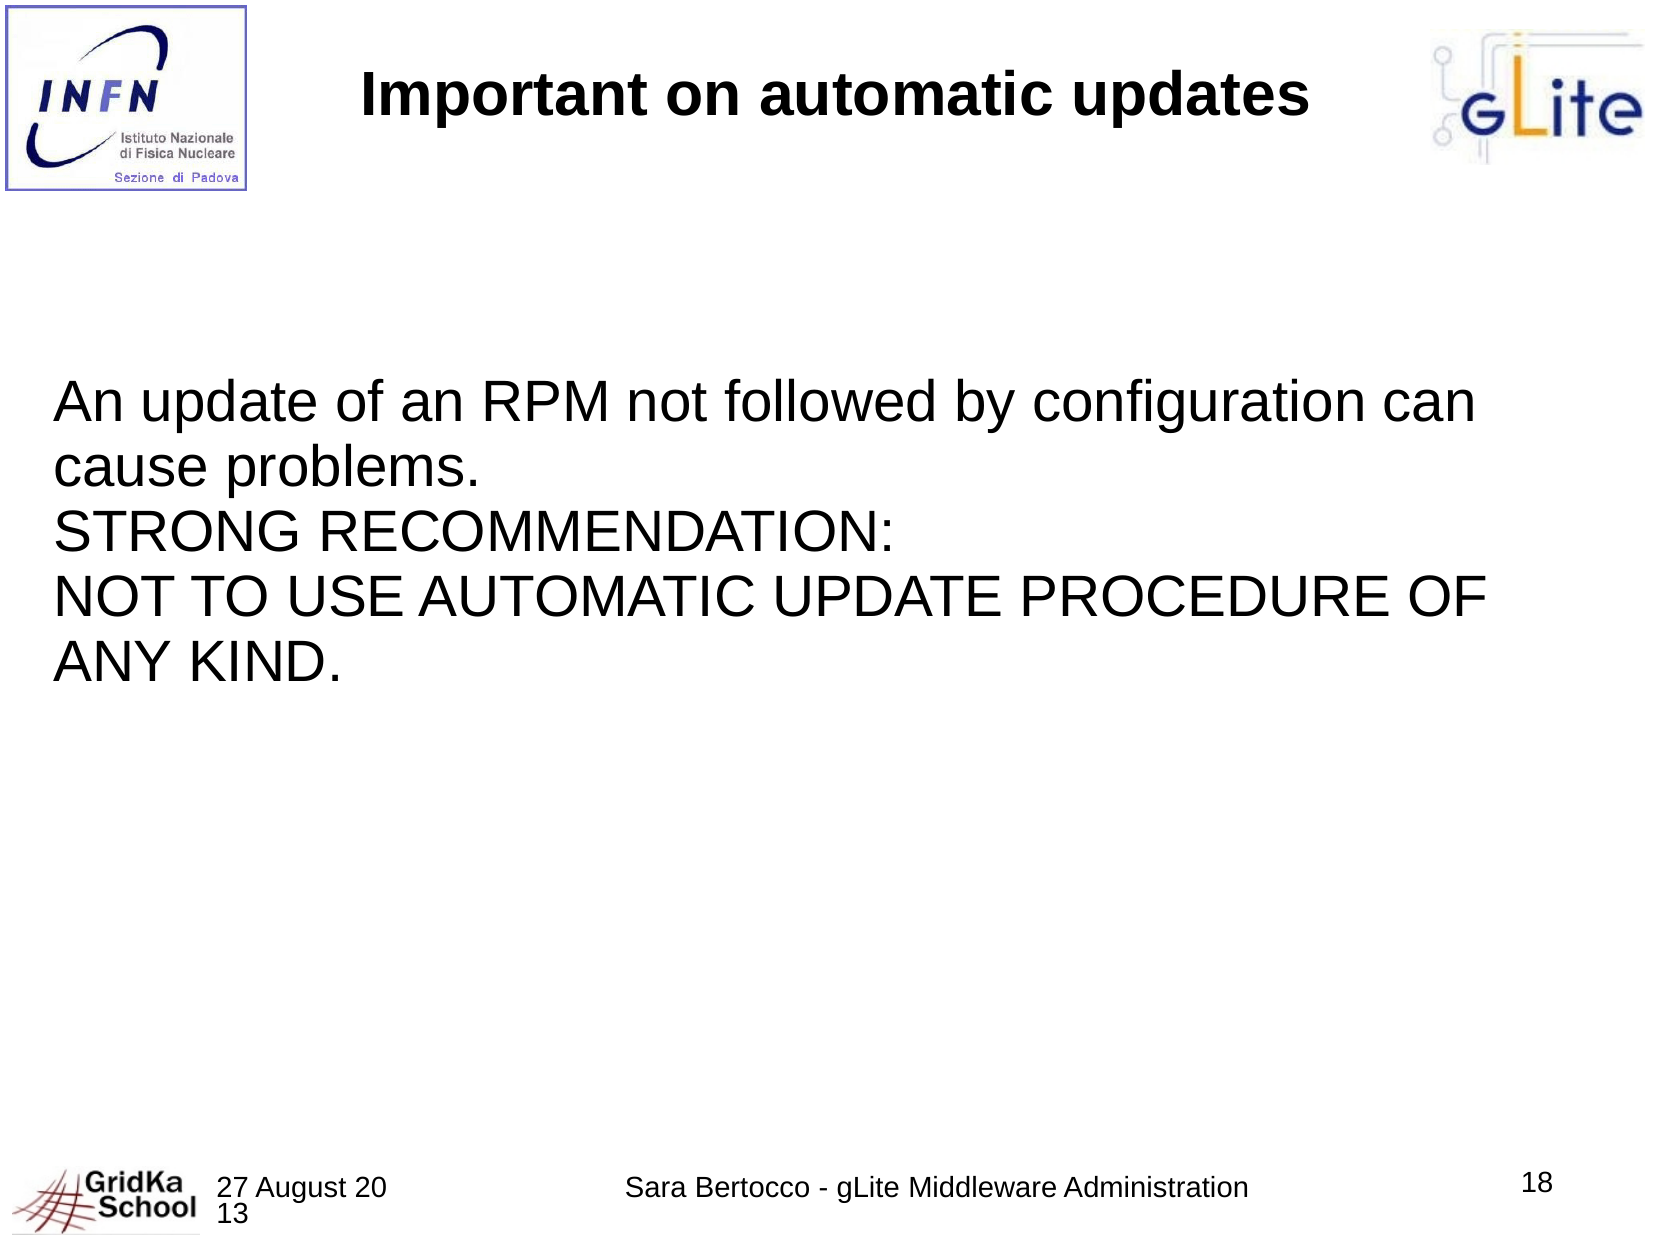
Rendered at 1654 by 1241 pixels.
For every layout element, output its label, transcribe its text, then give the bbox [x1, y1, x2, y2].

picture [5, 5, 247, 192]
picture [12, 1166, 200, 1235]
text_box An update of an RPM not followed by configuration can cause problems. STRONG RECOMMENDATION: NOT TO USE AUTOMATIC UPDATE PROCEDURE OF ANY KIND. [38, 360, 1549, 834]
picture [1430, 29, 1645, 166]
title Important on automatic updates [247, 7, 1645, 181]
